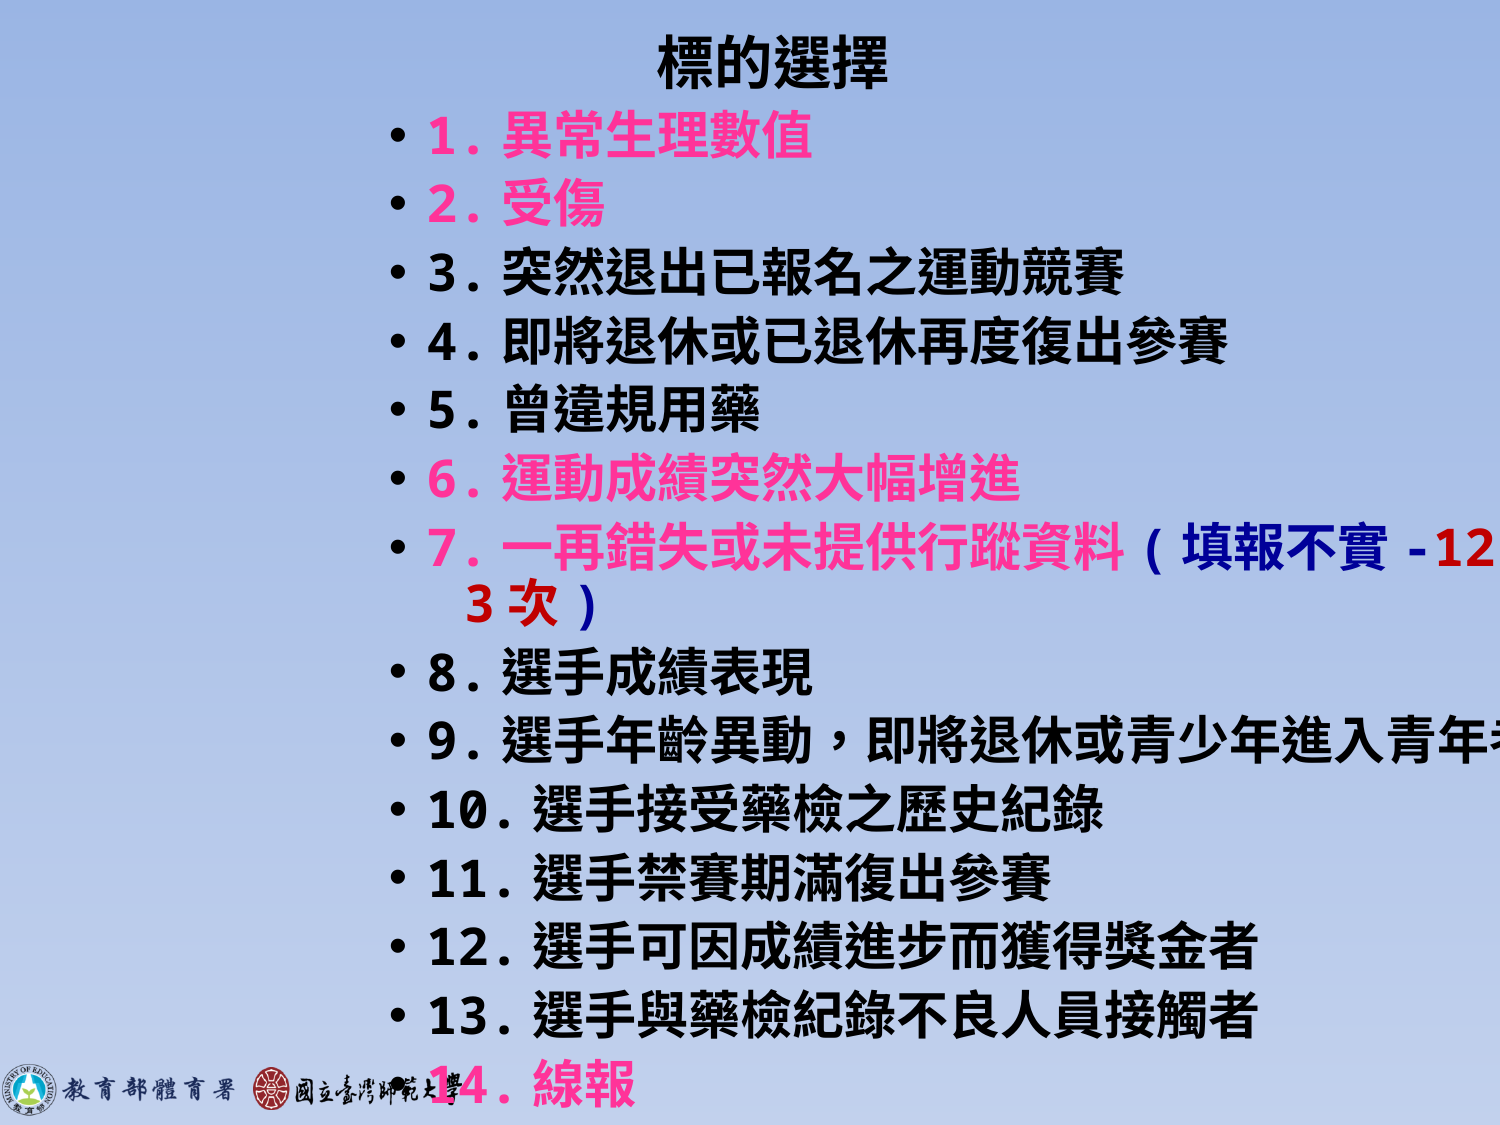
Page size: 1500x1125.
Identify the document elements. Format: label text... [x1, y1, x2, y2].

list 1.異常生理數值 2.受傷 3.突然退出已報名之運動競賽 4.即將退休或已退休再度復出參賽 5.曾違規用藥 6.運動成績突然大幅增進 7.一再錯失或未提供行蹤資料(填報不實-12個月3次) 8.選手成績表現 9.選手年齡異動，即將退休或青少年進入青年者 10.選手接受藥檢之歷史紀錄 11.選手禁賽期滿復出參賽 12.選手可因成績進步而獲得獎金者 13.選手與藥檢紀錄不良人員接觸者 14.線報 [73, 101, 1500, 1125]
title 標的選擇 [205, 0, 1044, 101]
